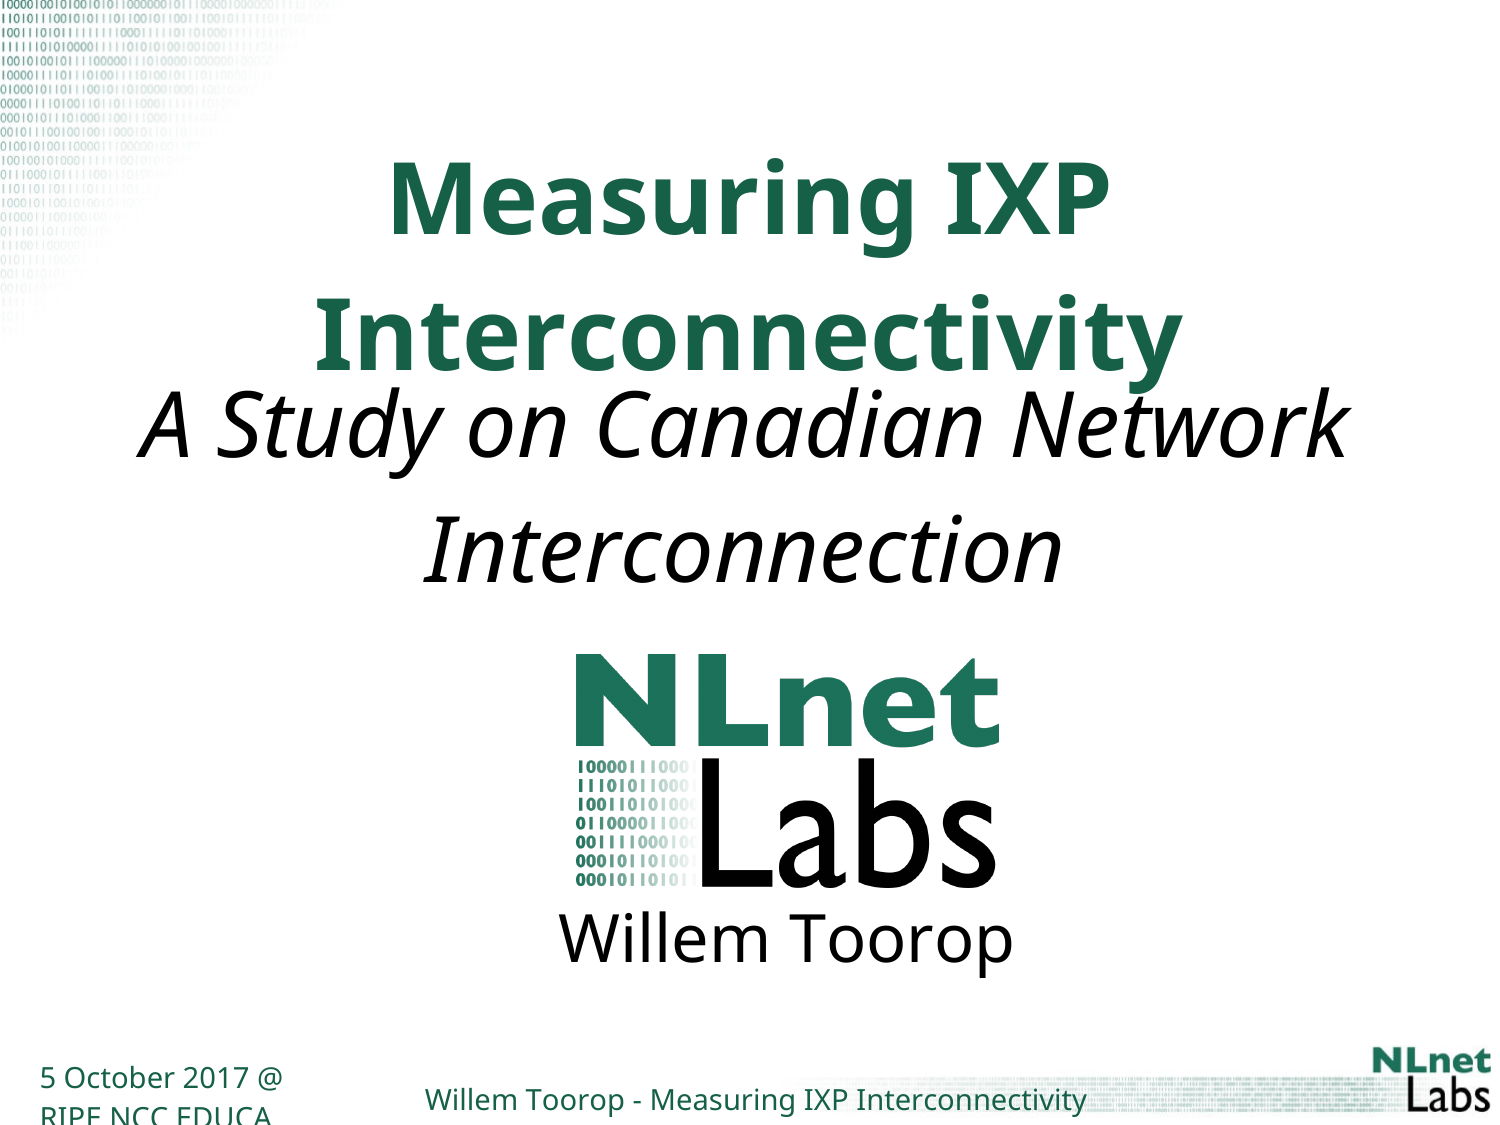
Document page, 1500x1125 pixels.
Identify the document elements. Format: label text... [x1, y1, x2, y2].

picture [576, 654, 999, 888]
subtitle Willem Toorop [225, 792, 1276, 1081]
picture [774, 1037, 1492, 1124]
picture [0, 0, 365, 365]
title A Study on Canadian Network Interconnection [108, 369, 1384, 601]
title Measuring IXP Interconnectivity [112, 147, 1388, 380]
